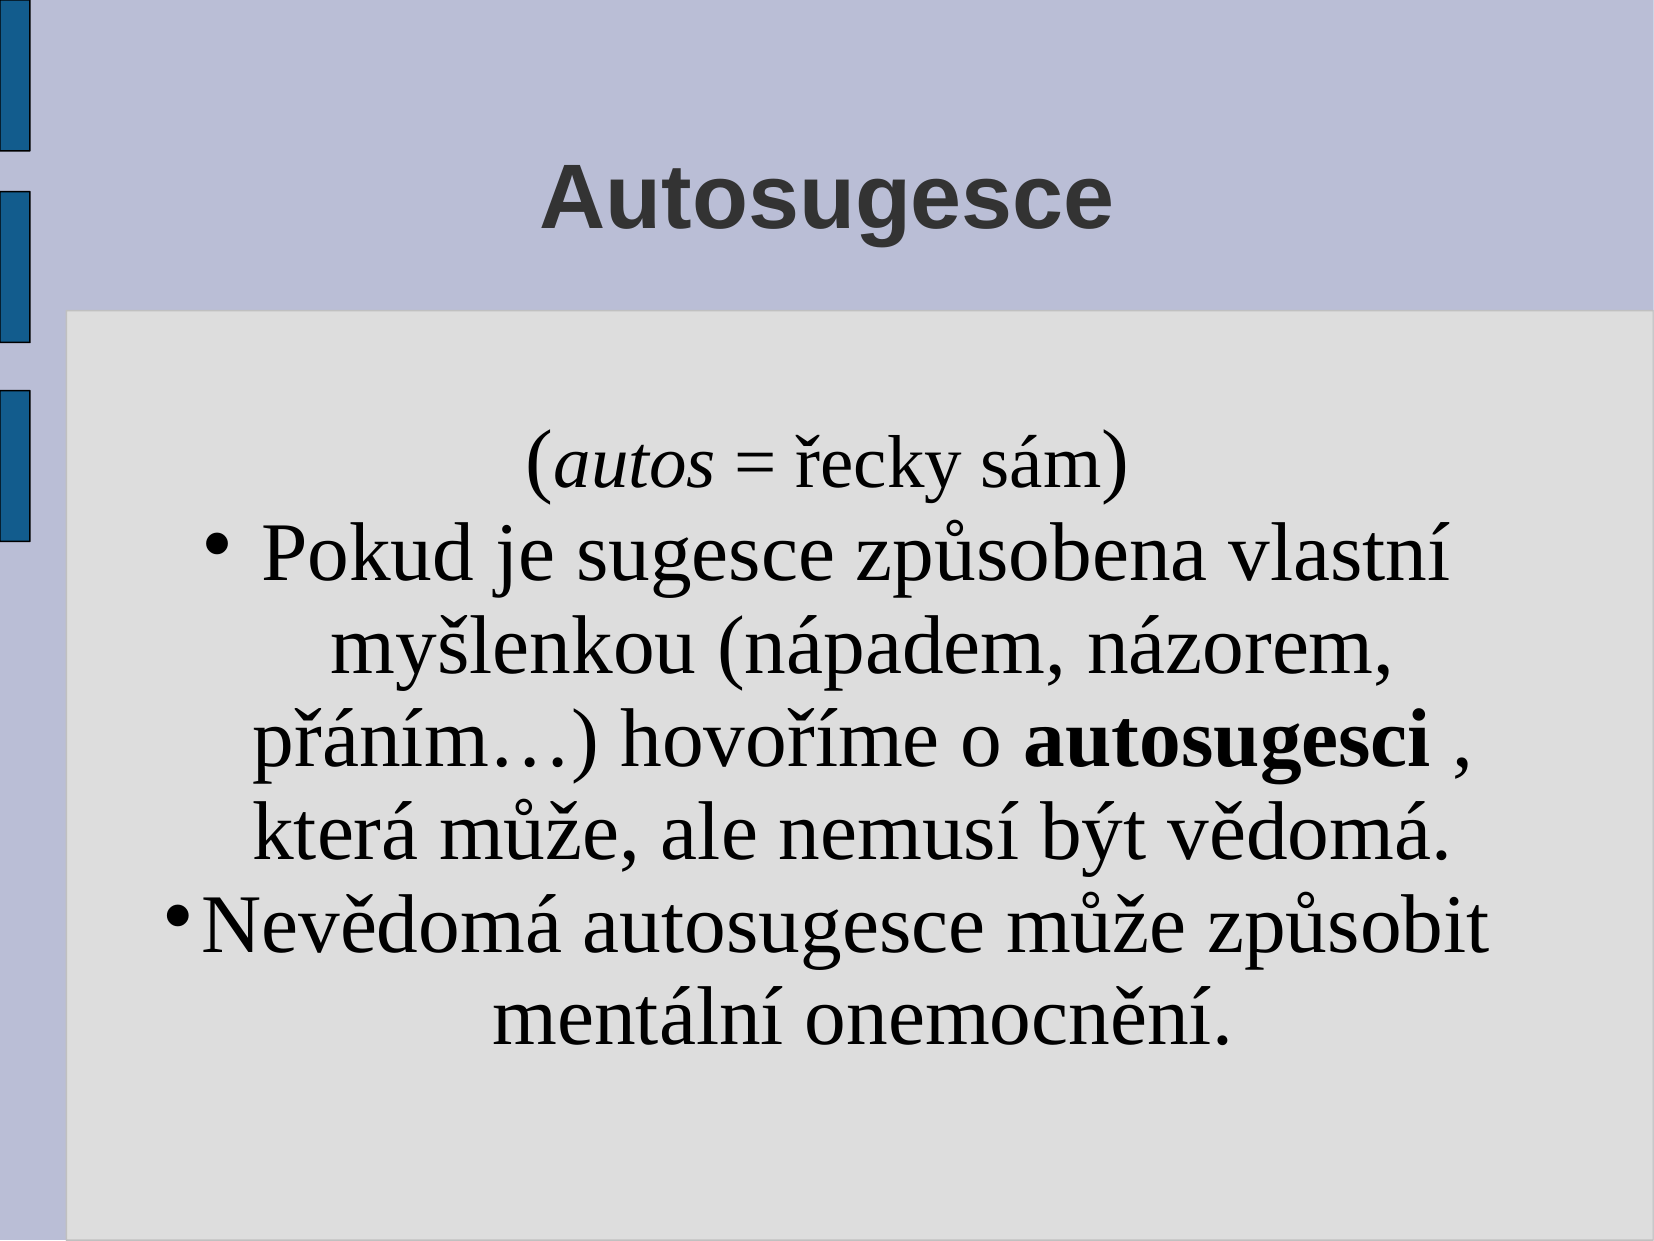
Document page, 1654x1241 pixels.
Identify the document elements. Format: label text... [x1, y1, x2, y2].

title Autosugesce [121, 91, 1534, 299]
subtitle (autos = řecky sám) Pokud je sugesce způsobena vlastní myšlenkou (nápadem, názorem, přáním…) hovoříme o autosugesci , která může, ale nemusí být vědomá. Nevědomá autosugesce může způsobit mentální onemocnění. [121, 344, 1534, 1127]
